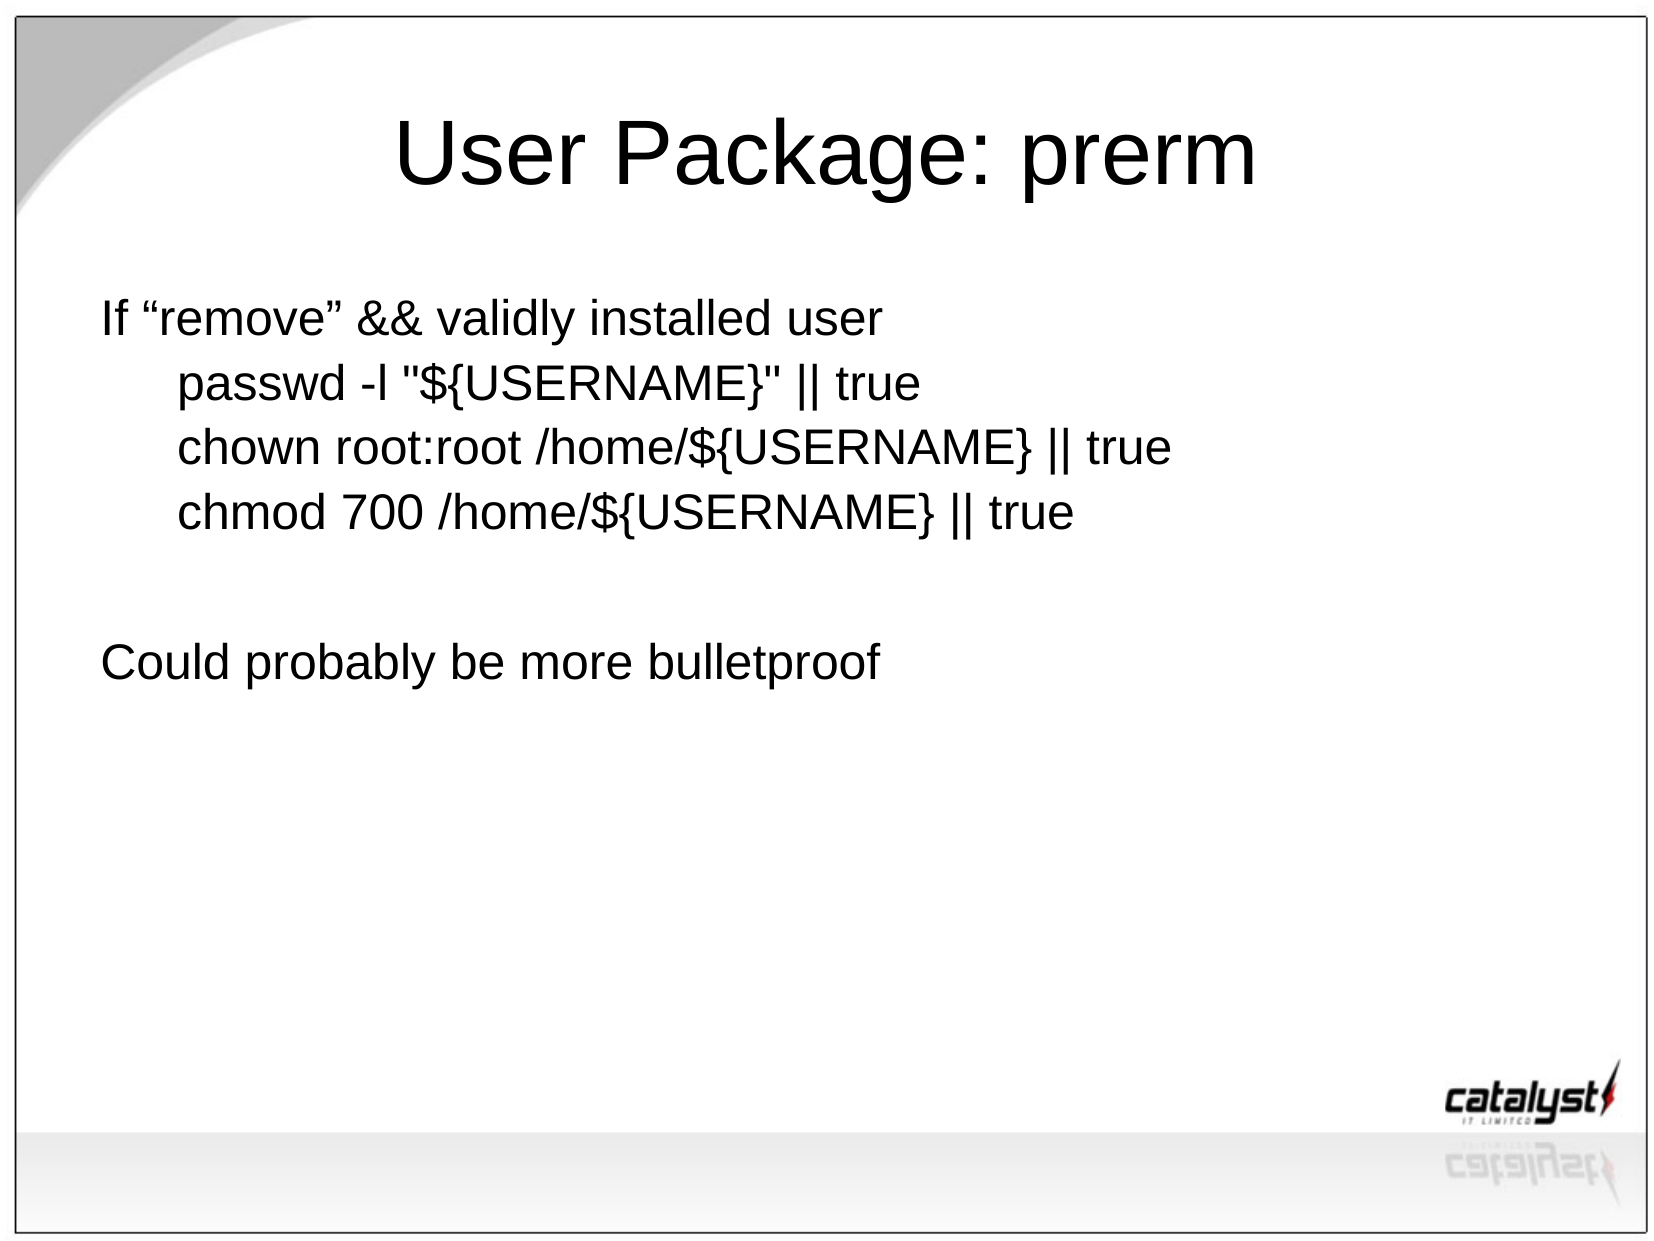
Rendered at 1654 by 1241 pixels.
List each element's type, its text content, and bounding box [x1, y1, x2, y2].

picture [4, 5, 1654, 1241]
title User Package: prerm [82, 56, 1571, 250]
list If “remove” && validly installed user passwd -l "${USERNAME}" || true chown root:root /home/${USERNAME} || true chmod 700 /home/${USERNAME} || true Could probably be more bulletproof [82, 290, 1571, 1094]
